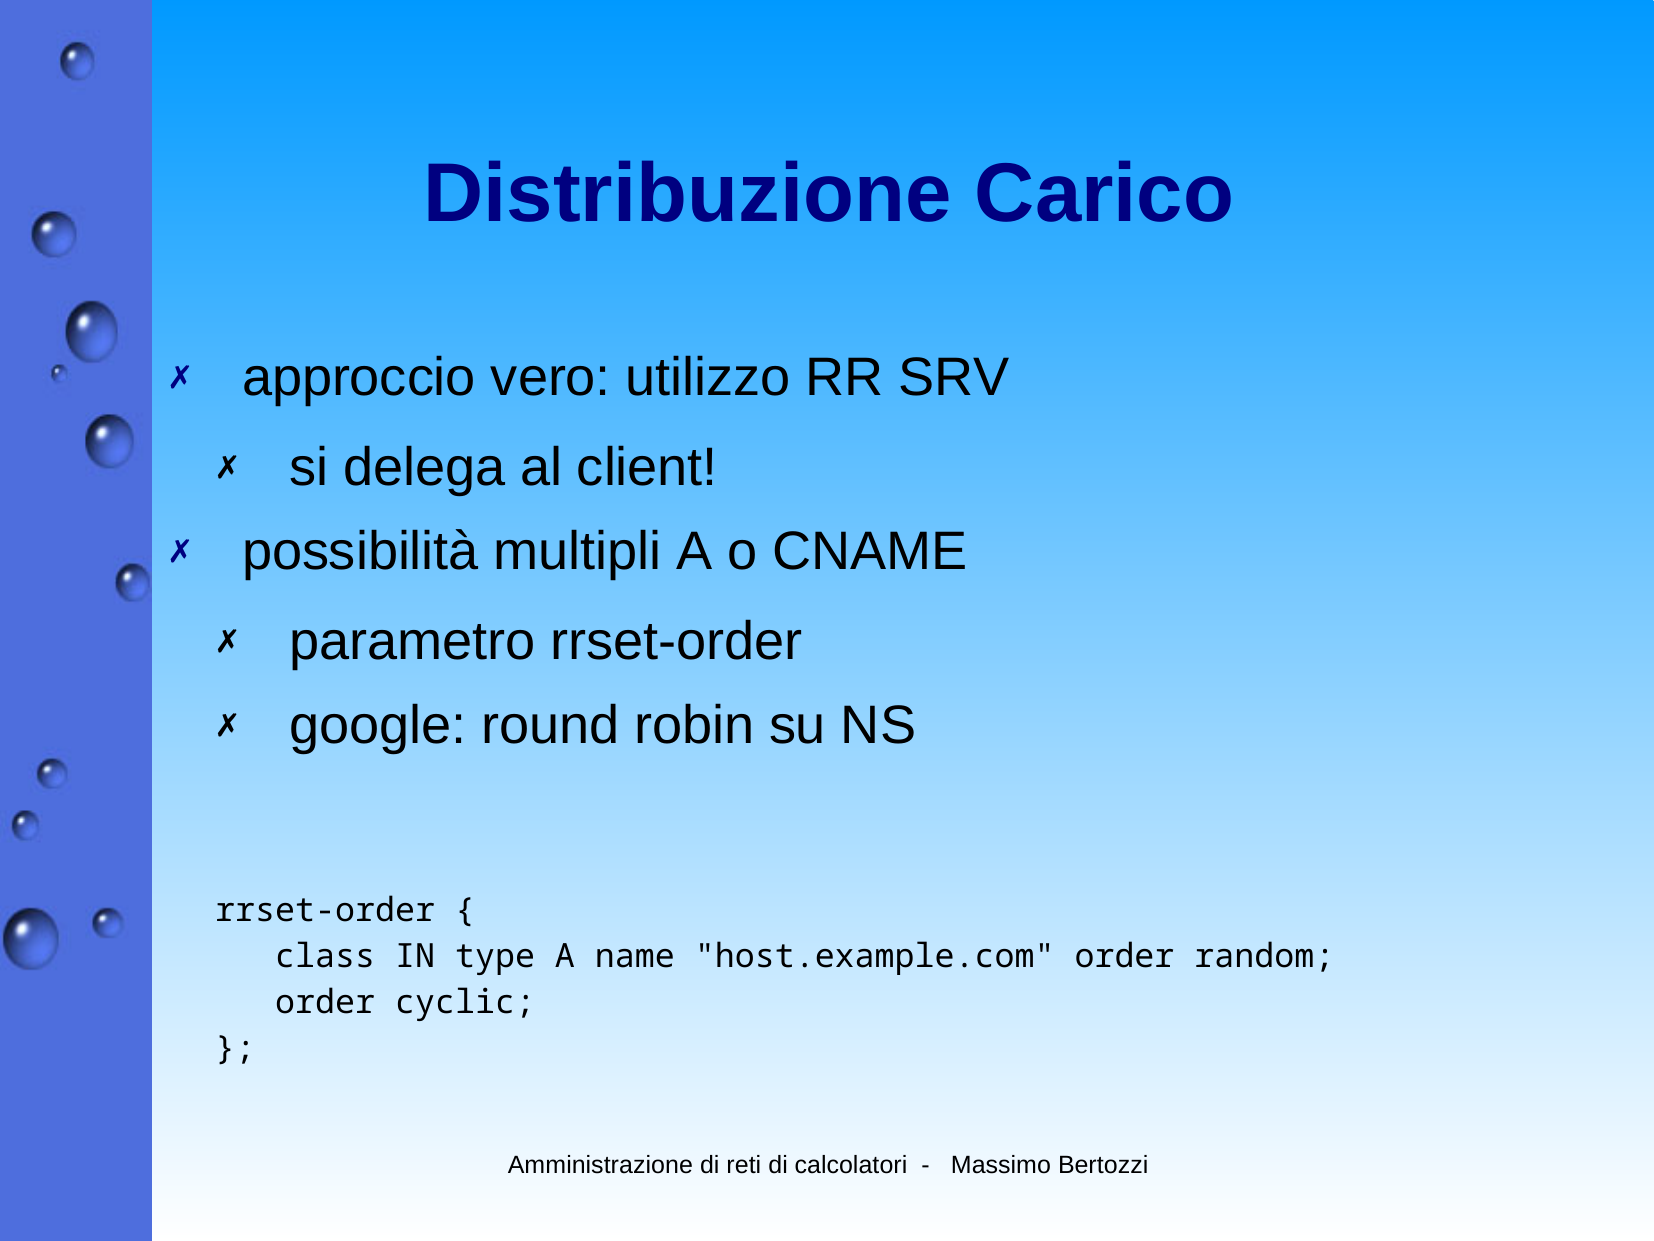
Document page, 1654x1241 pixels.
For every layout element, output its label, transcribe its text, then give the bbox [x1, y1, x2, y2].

text_box rrset-order { class IN type A name "host.example.com" order random; order cyclic; }; [215, 885, 1418, 1040]
title Distribuzione Carico [123, 88, 1536, 296]
picture [0, 0, 152, 1241]
list approccio vero: utilizzo RR SRV si delega al client! possibilità multipli A o CNAME parametro rrset-order google: round robin su NS [159, 346, 1572, 1128]
